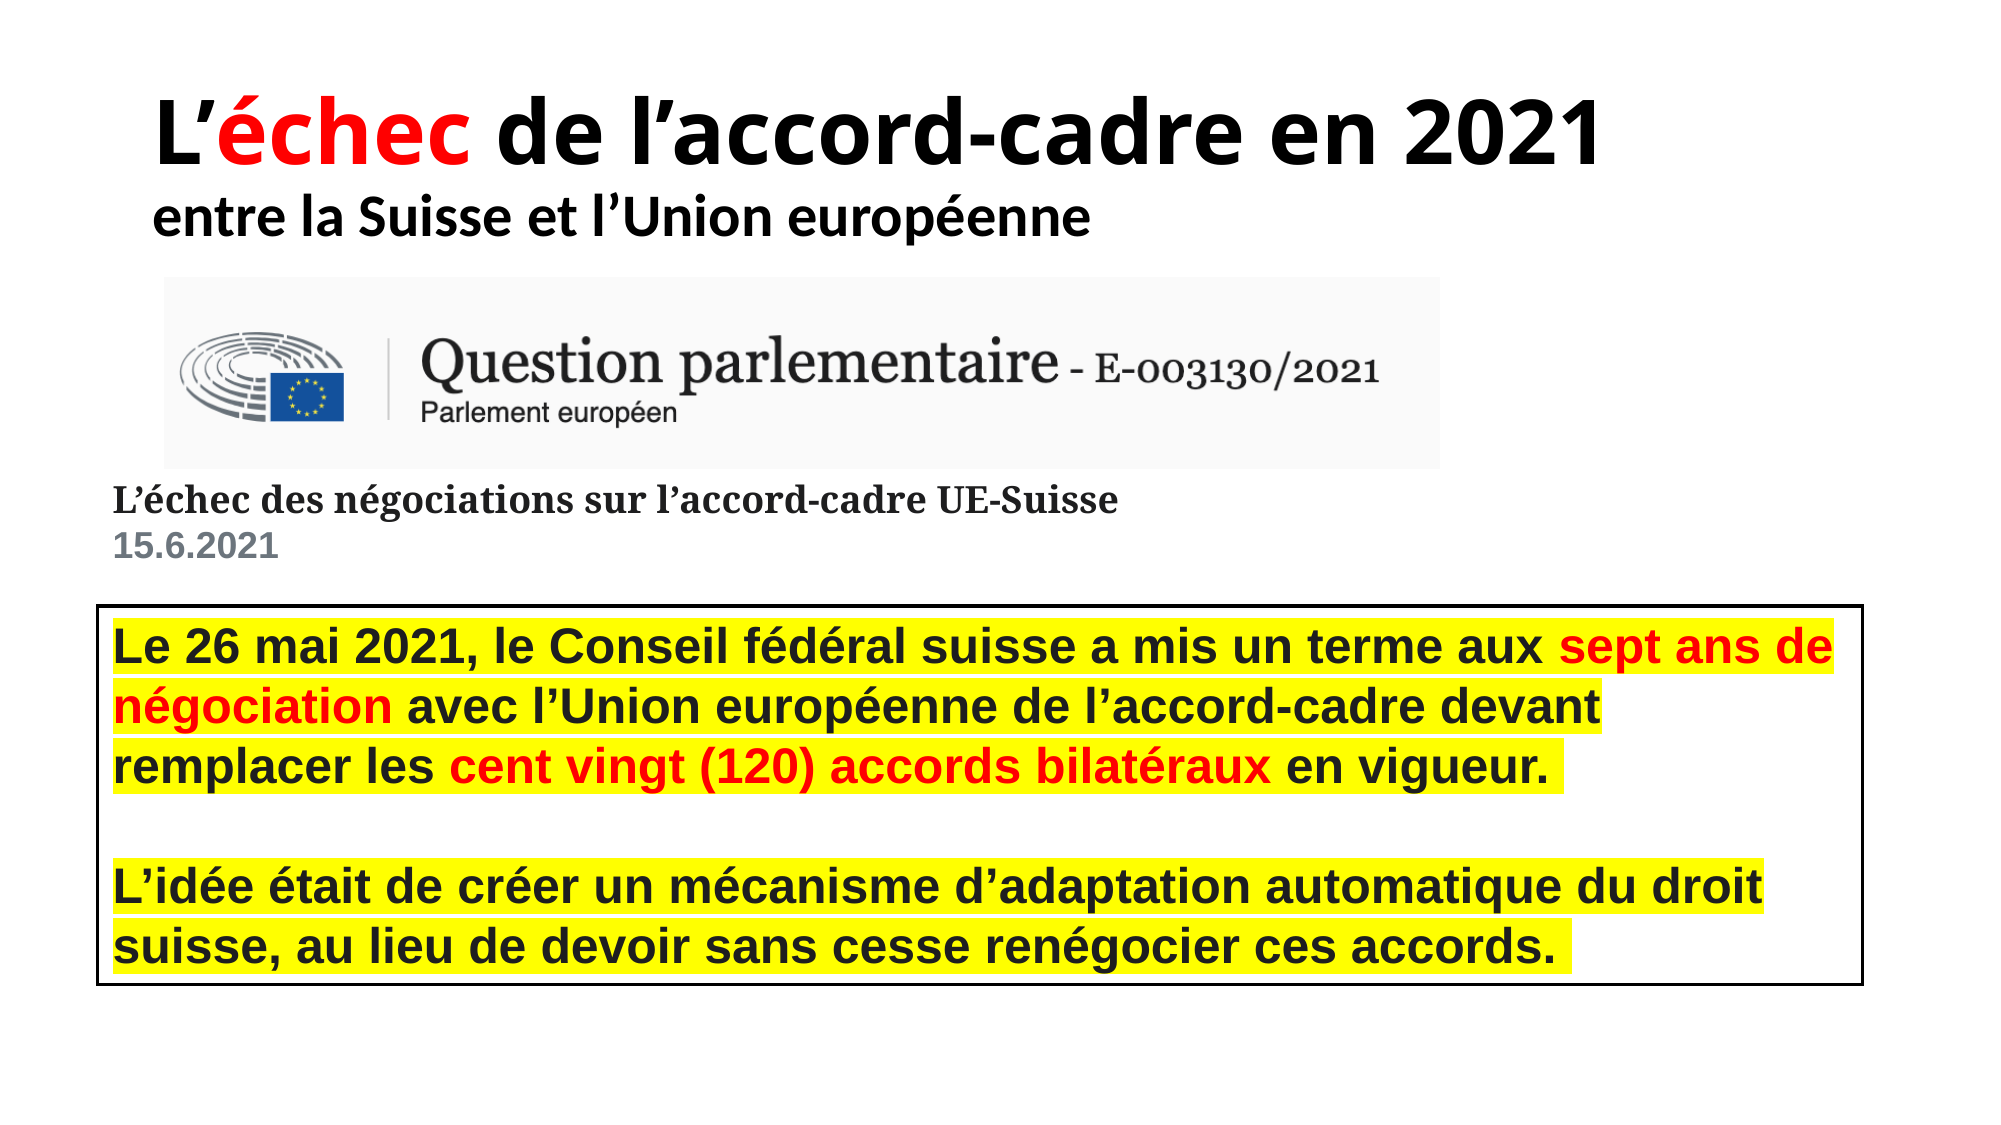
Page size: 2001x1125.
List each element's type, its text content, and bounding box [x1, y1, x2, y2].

text_box Le 26 mai 2021, le Conseil fédéral suisse a mis un terme aux sept ans de négociation avec l’Union européenne de l’accord-cadre devant remplacer les cent vingt (120) accords bilatéraux en vigueur. L’idée était de créer un mécanisme d’adaptation automatique du droit suisse, au lieu de devoir sans cesse renégocier ces accords. [97, 606, 1863, 985]
text_box L’échec des négociations sur l’accord-cadre UE-Suisse 15.6.2021 [97, 468, 1715, 575]
picture [164, 277, 1440, 468]
title L’échec de l’accord-cadre en 2021 entre la Suisse et l’Union européenne [137, 59, 1863, 278]
